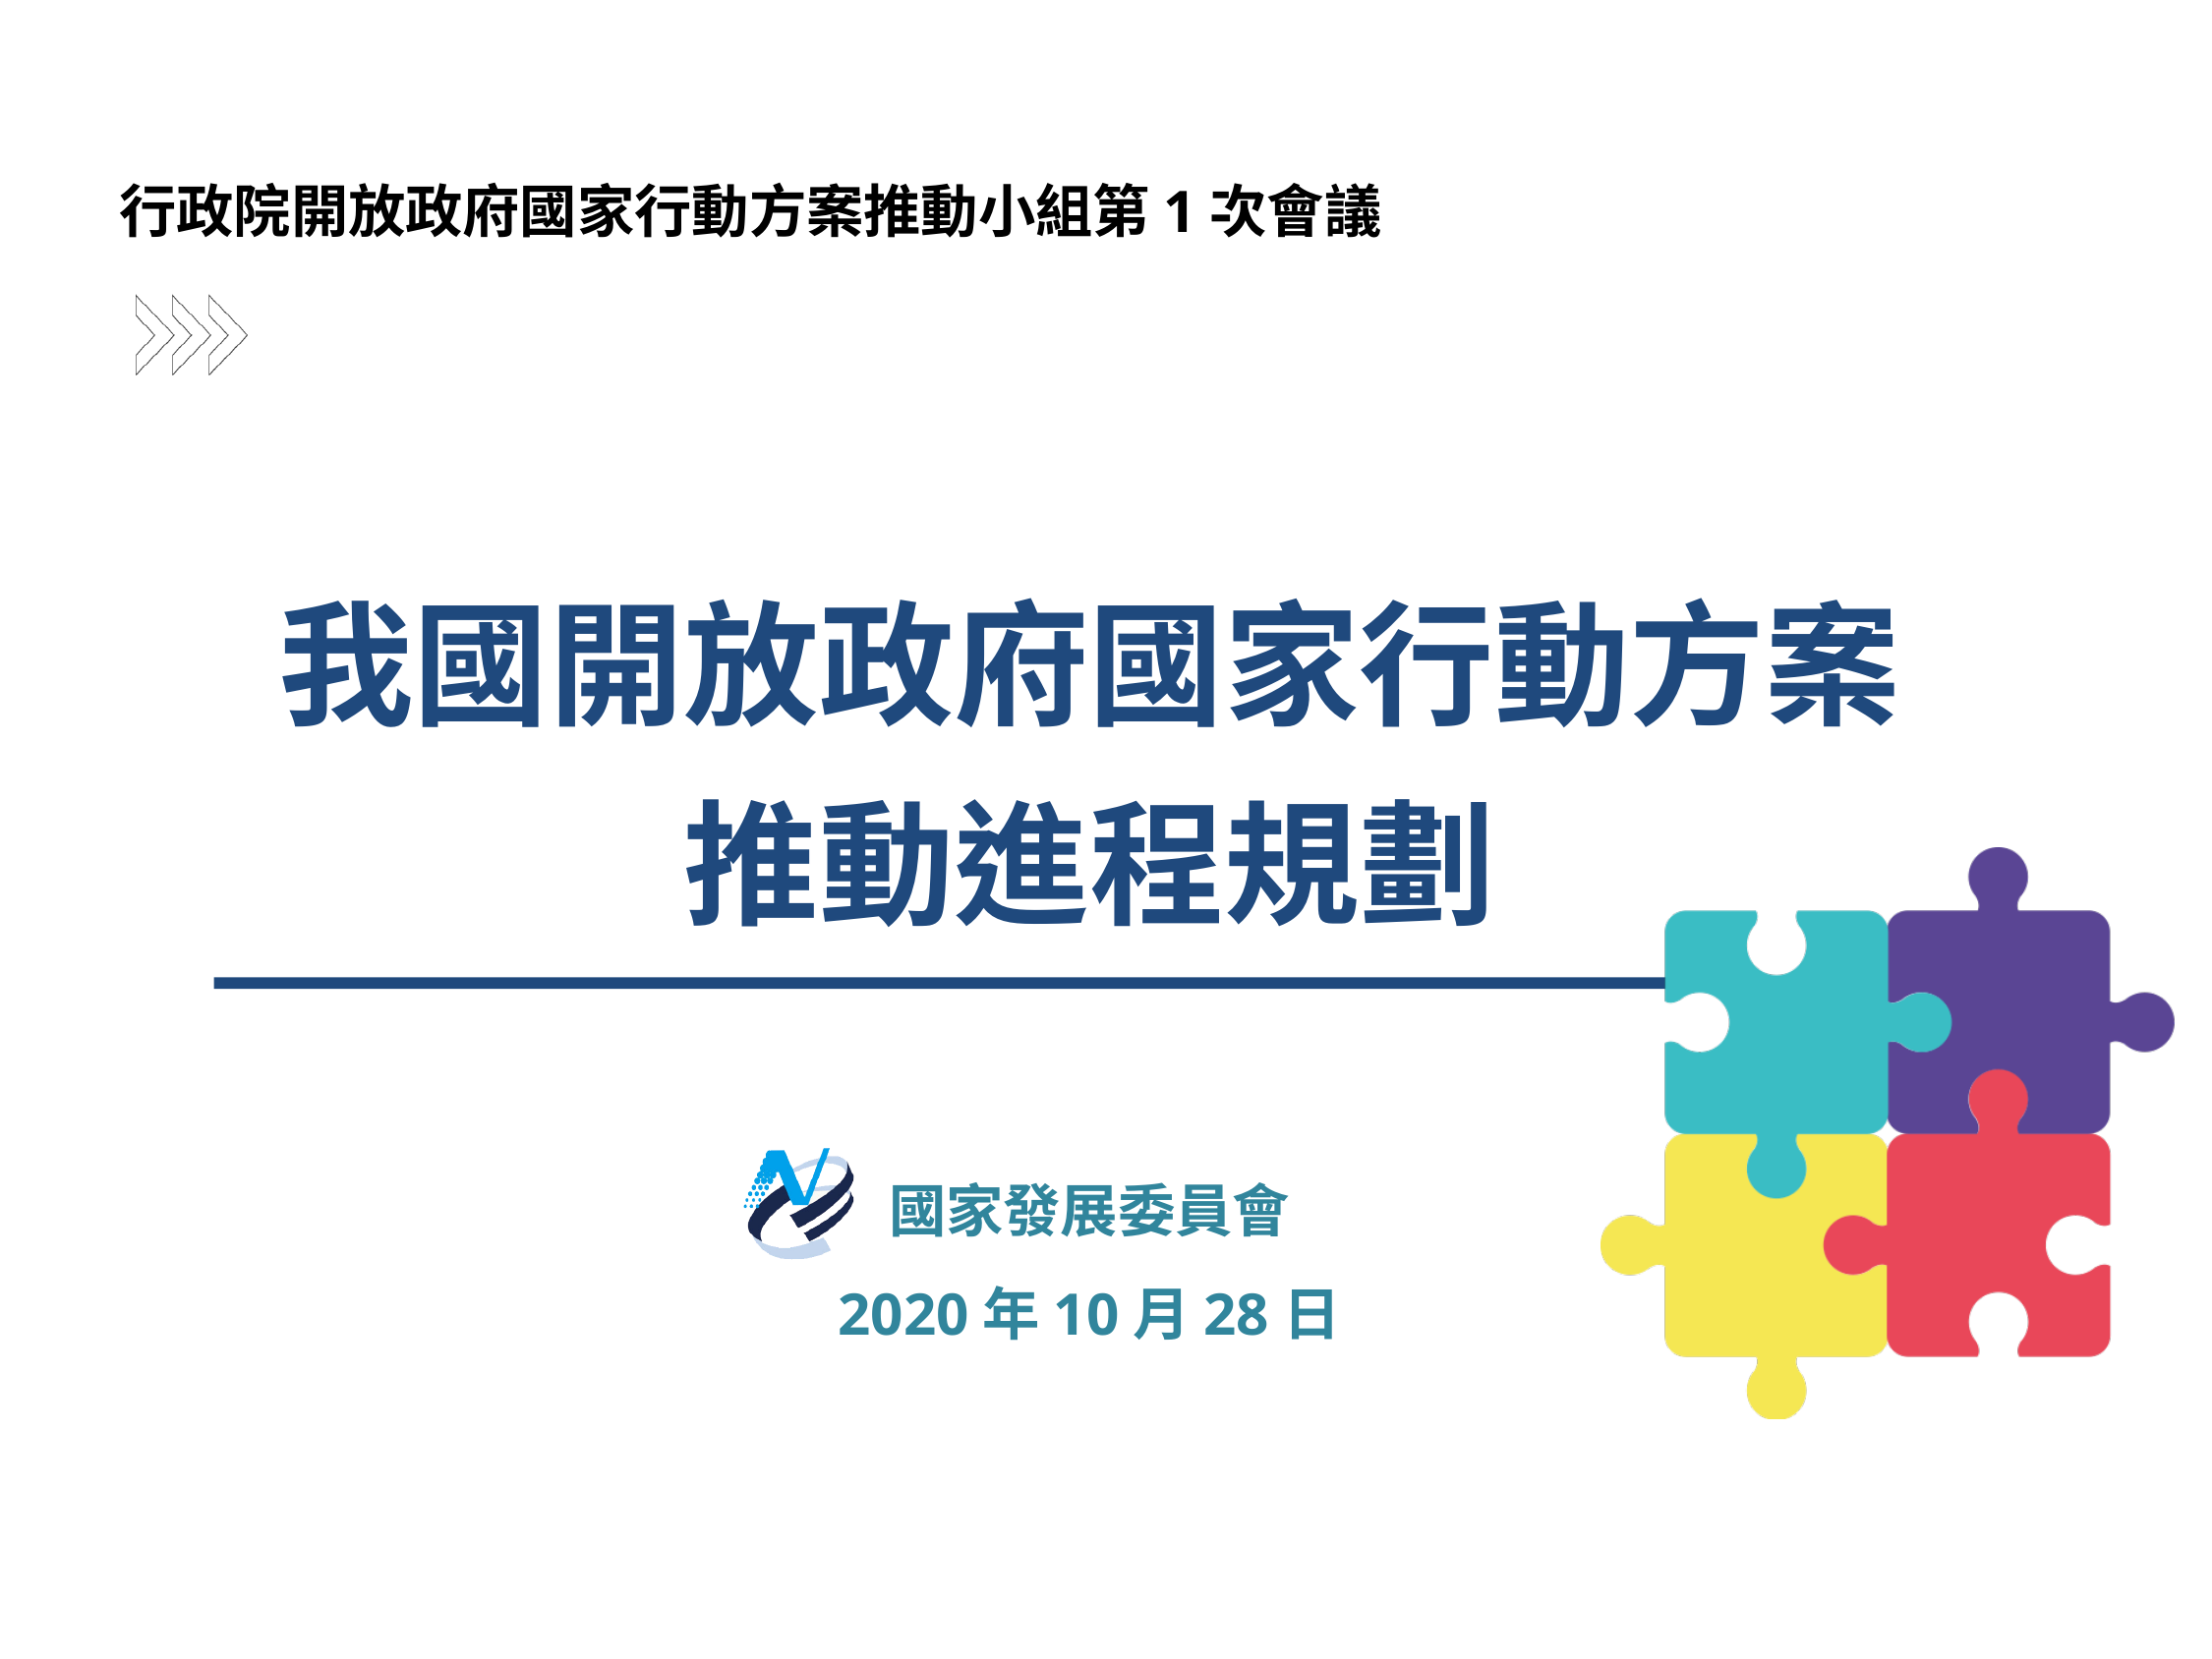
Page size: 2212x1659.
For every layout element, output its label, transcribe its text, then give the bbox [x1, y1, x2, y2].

picture [134, 294, 248, 375]
text_box 國家發展委員會 2020年10月28日 [873, 1132, 1381, 1256]
picture [1601, 847, 2176, 1419]
text_box 我國開放政府國家行動方案推動進程規劃 [251, 543, 1929, 942]
text_box 行政院開放政府國家行動方案推動小組第1次會議 [104, 167, 1397, 252]
text_box [213, 977, 1601, 990]
picture [724, 1121, 873, 1260]
